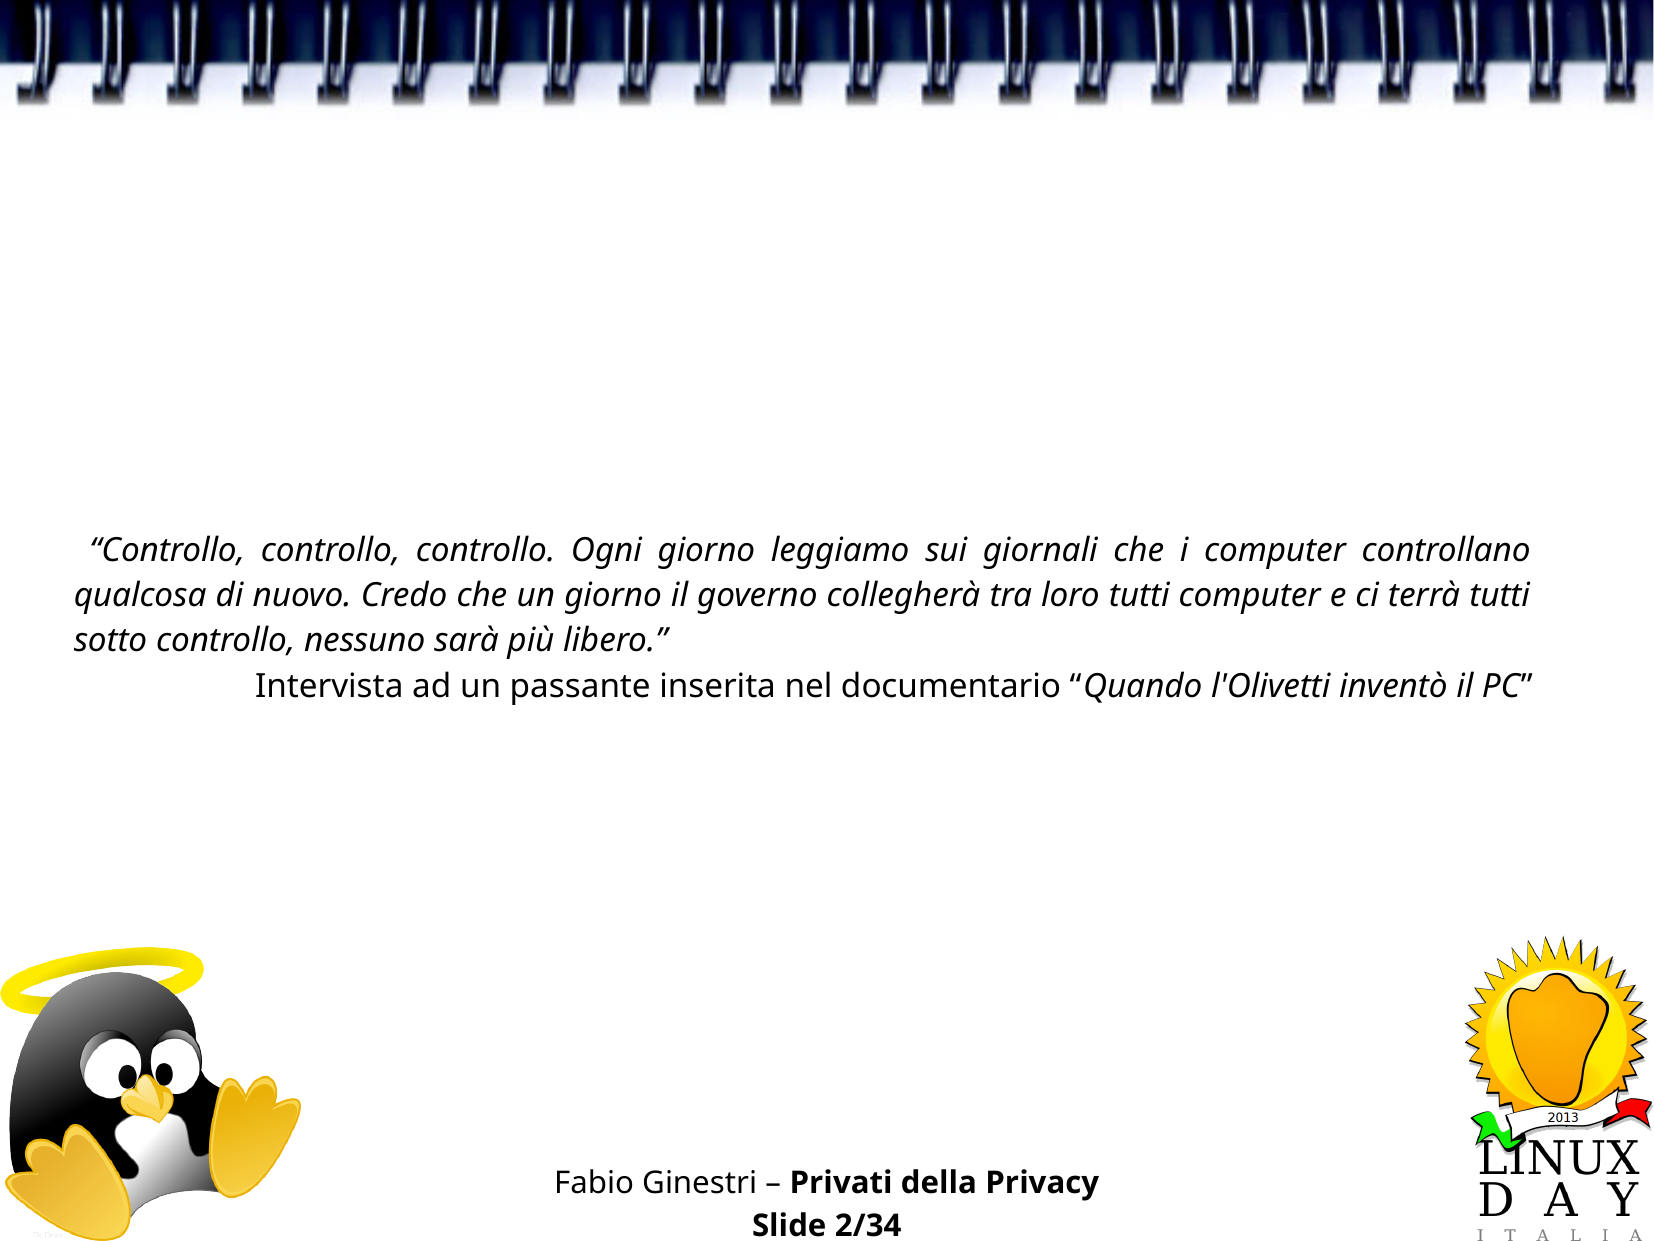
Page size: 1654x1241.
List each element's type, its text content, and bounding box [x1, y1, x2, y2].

picture [0, 947, 301, 1241]
text_box Fabio Ginestri – Privati della Privacy Slide <numero>/34 [550, 1152, 1104, 1241]
picture [0, 0, 1654, 121]
text_box “Controllo, controllo, controllo. Ogni giorno leggiamo sui giornali che i computer controllano qualcosa di nuovo. Credo che un giorno il governo collegherà tra loro tutti computer e ci terrà tutti sotto controllo, nessuno sarà più libero.” Intervista ad un passante inserita nel documentario “Quando l'Olivetti inventò il PC” [59, 518, 1595, 722]
picture [1464, 935, 1654, 1241]
